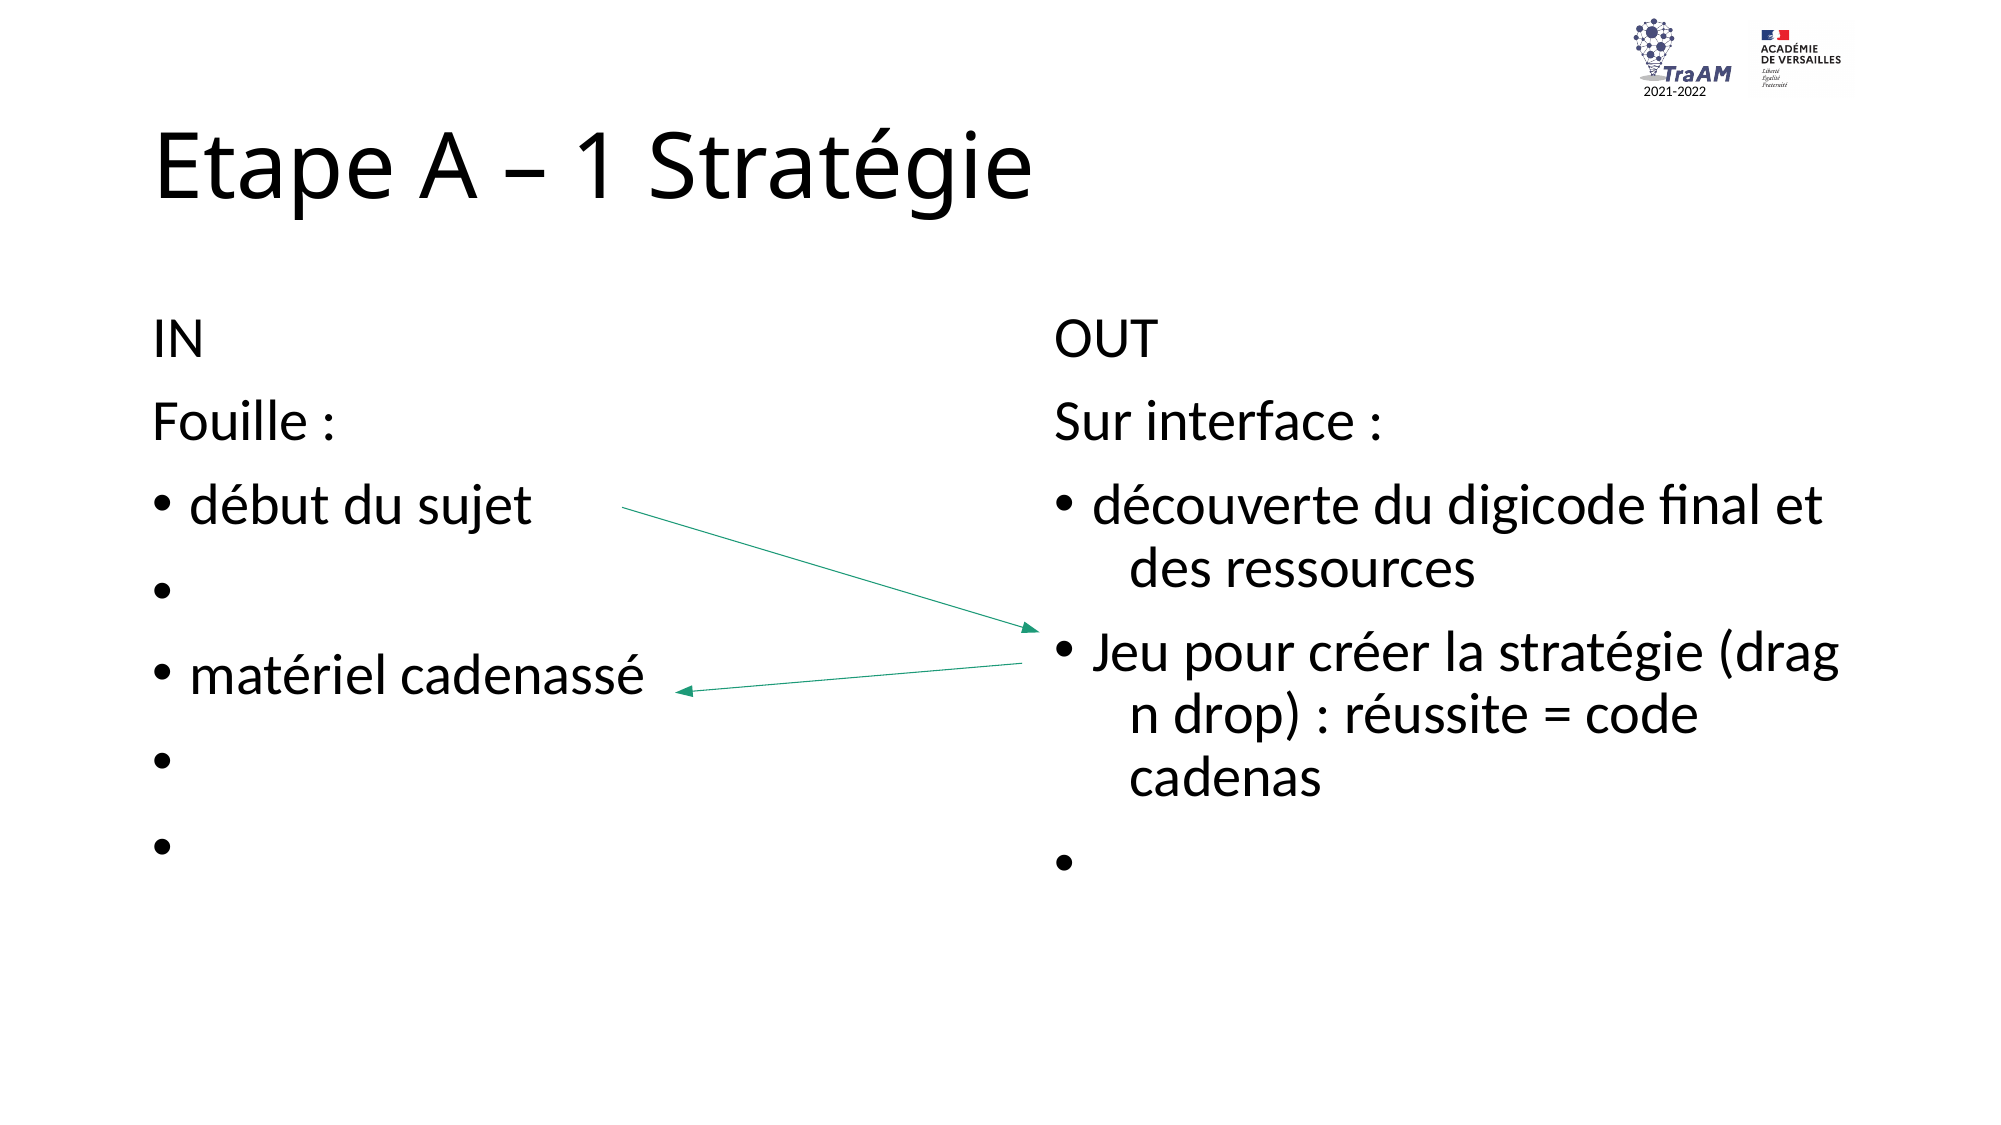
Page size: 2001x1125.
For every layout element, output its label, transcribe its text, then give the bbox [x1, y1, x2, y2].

list IN Fouille : début du sujet matériel cadenassé [137, 299, 961, 1014]
title Etape A – 1 Stratégie [137, 59, 1863, 278]
text_box OUT Sur interface : découverte du digicode final et des ressources Jeu pour créer la stratégie (drag n drop) : réussite = code cadenas [1039, 299, 1863, 1014]
